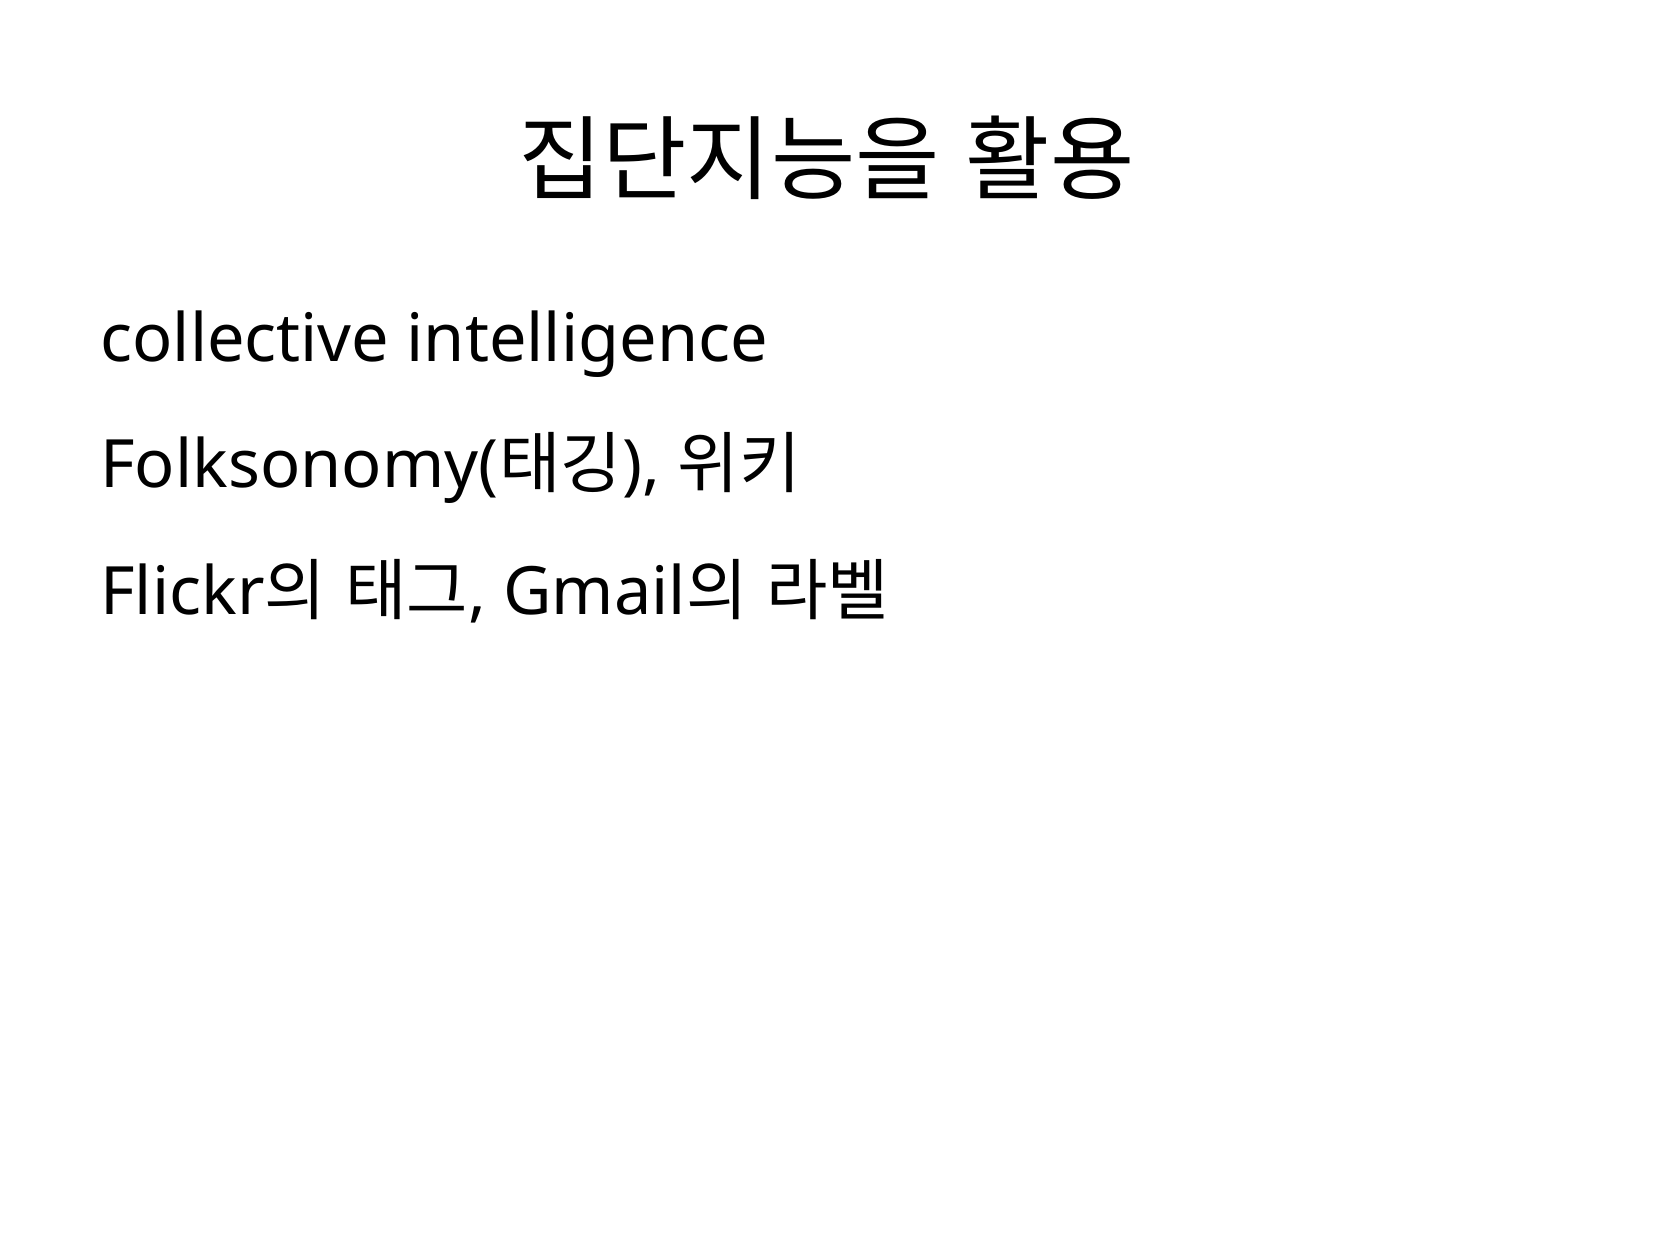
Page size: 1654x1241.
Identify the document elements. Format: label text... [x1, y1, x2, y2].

list collective intelligence Folksonomy(태깅), 위키 Flickr의 태그, Gmail의 라벨 [82, 290, 1571, 1109]
title 집단지능을 활용 [82, 49, 1571, 257]
